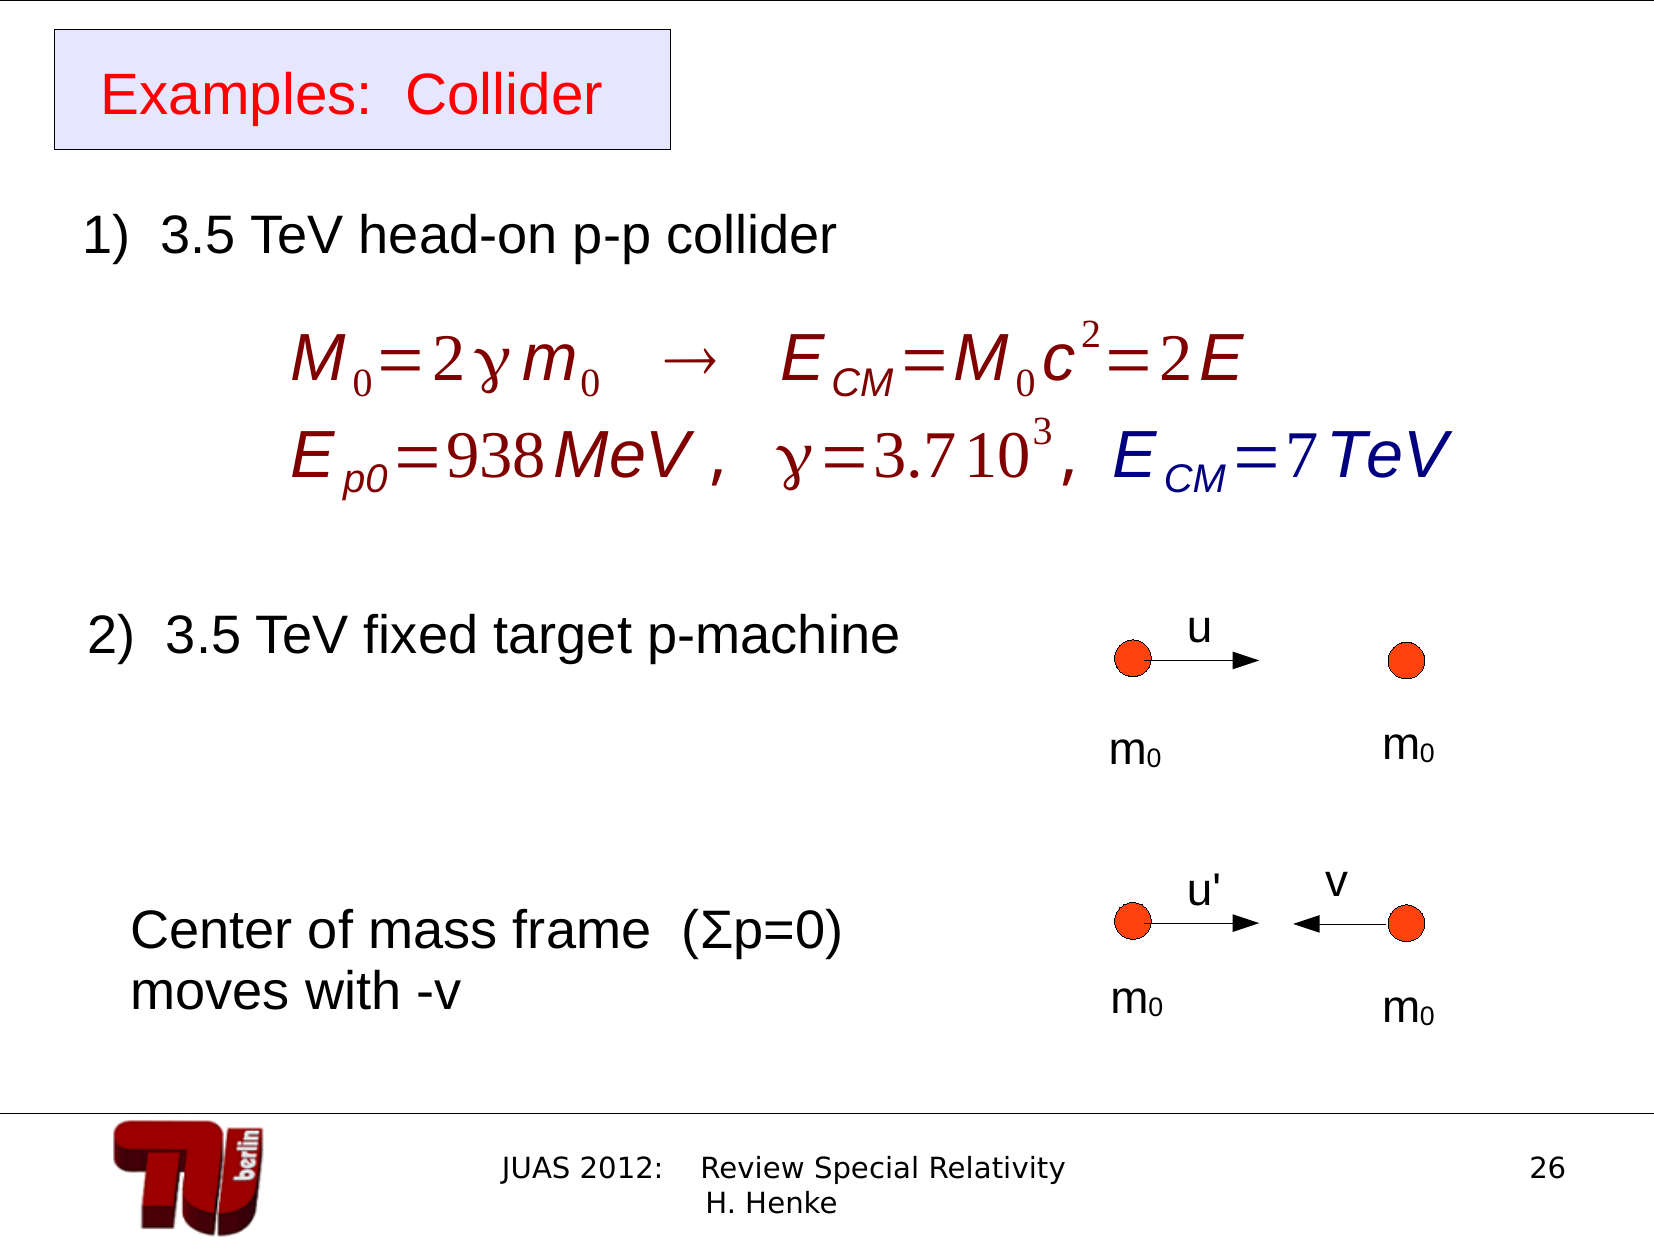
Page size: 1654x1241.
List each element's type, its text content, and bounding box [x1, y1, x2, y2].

text_box 1) 3.5 TeV head-on p-p collider [67, 197, 906, 273]
text_box u [1172, 593, 1239, 661]
text_box [54, 29, 671, 150]
text_box [1388, 642, 1425, 679]
text_box v [1310, 847, 1377, 915]
text_box [1388, 904, 1425, 942]
text_box 2) 3.5 TeV fixed target p-machine [72, 597, 929, 673]
text_box u' [1172, 856, 1255, 924]
text_box [1114, 639, 1152, 677]
text_box m0 [1367, 710, 1462, 792]
text_box m0 [1367, 973, 1462, 1055]
text_box Examples: Collider [86, 54, 718, 134]
text_box [1114, 902, 1152, 940]
chart [283, 311, 1454, 502]
text_box Center of mass frame (Σp=0) moves with -v [115, 892, 902, 1029]
text_box m0 [1095, 964, 1190, 1046]
picture [112, 1119, 265, 1238]
text_box m0 [1093, 715, 1228, 797]
